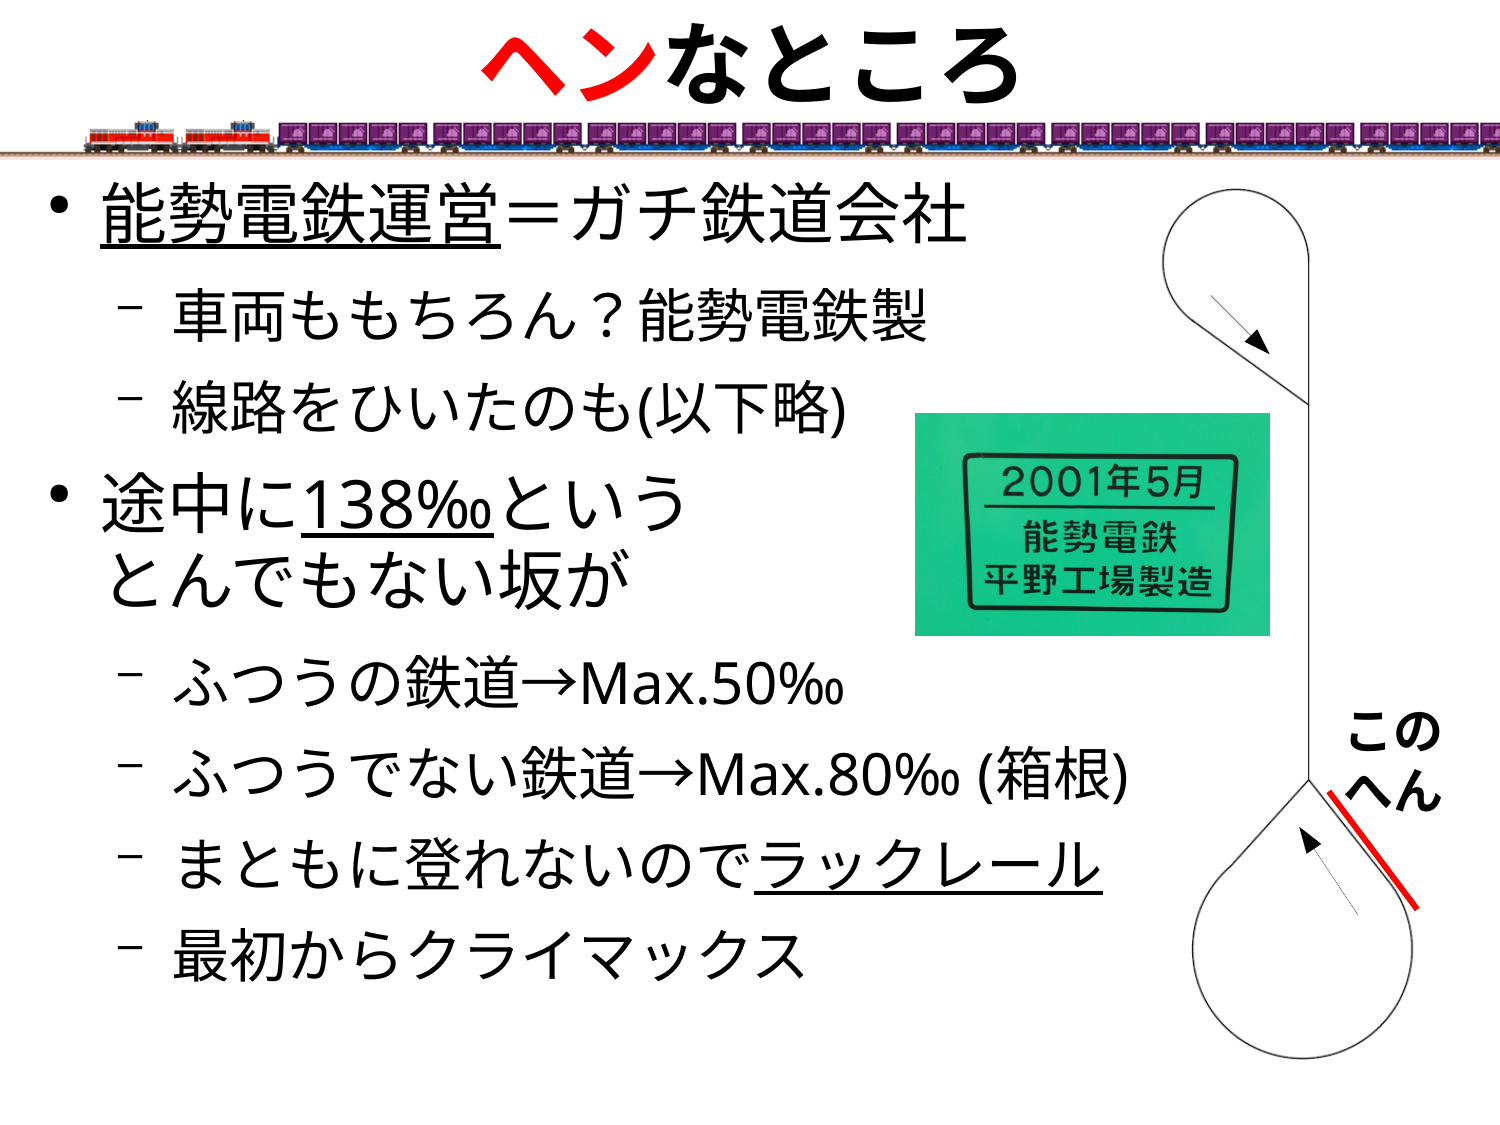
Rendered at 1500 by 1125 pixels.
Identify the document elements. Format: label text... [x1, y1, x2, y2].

picture [0, 120, 1500, 160]
text_box この へん [1328, 691, 1477, 827]
picture [915, 185, 1421, 1063]
title ヘンなところ [59, 0, 1447, 128]
list 能勢電鉄運営＝ガチ鉄道会社 車両ももちろん？能勢電鉄製 線路をひいたのも(以下略) 途中に138‰という とんでもない坂が ふつうの鉄道→Max.50‰ ふつうでない鉄道→Max.80‰ (箱根) まともに登れないのでラックレール 最初からクライマックス [29, 177, 1477, 1125]
